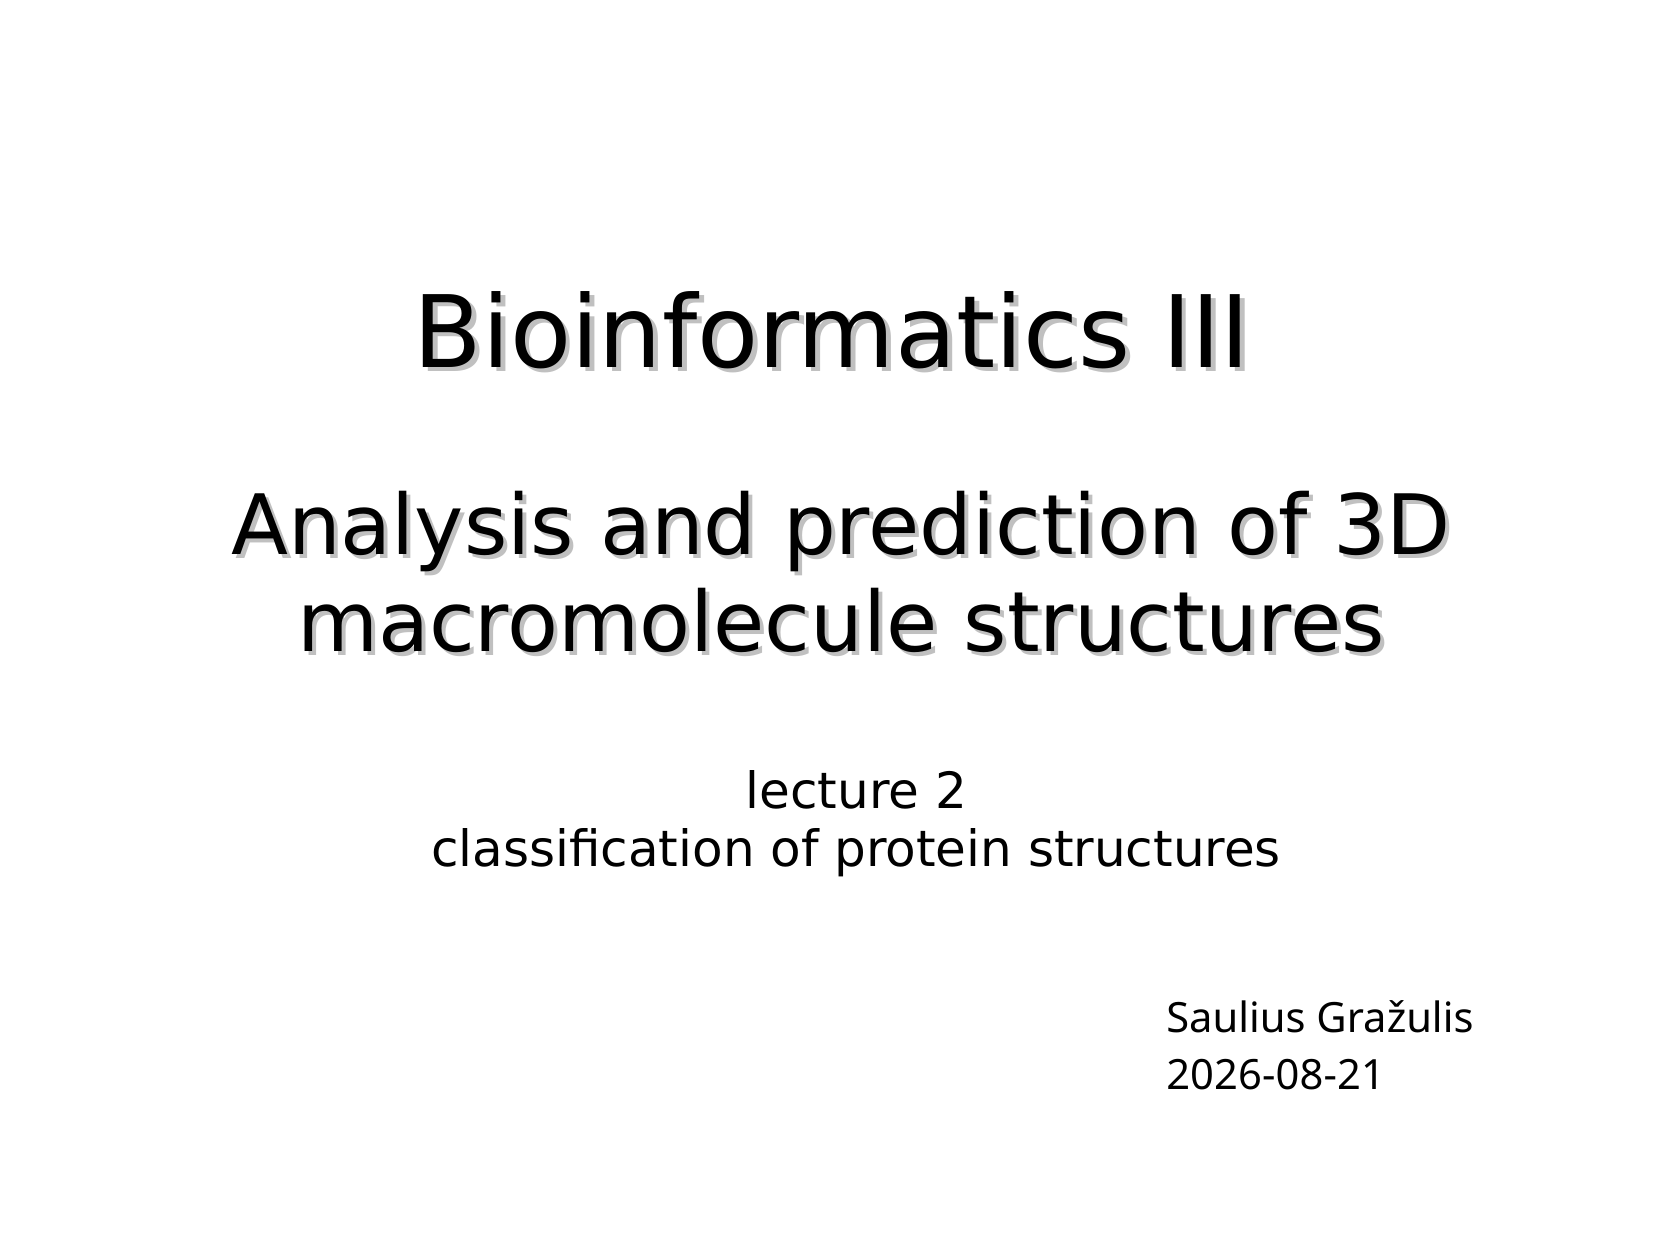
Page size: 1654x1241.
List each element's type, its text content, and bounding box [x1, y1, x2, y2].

title Bioinformatics III [88, 236, 1577, 429]
text_box lecture 2 classification of protein structures [383, 754, 1329, 887]
text_box Saulius Gražulis 15/02/22 [1151, 980, 1565, 1097]
text_box Analysis and prediction of 3D macromolecule structures [206, 470, 1477, 680]
